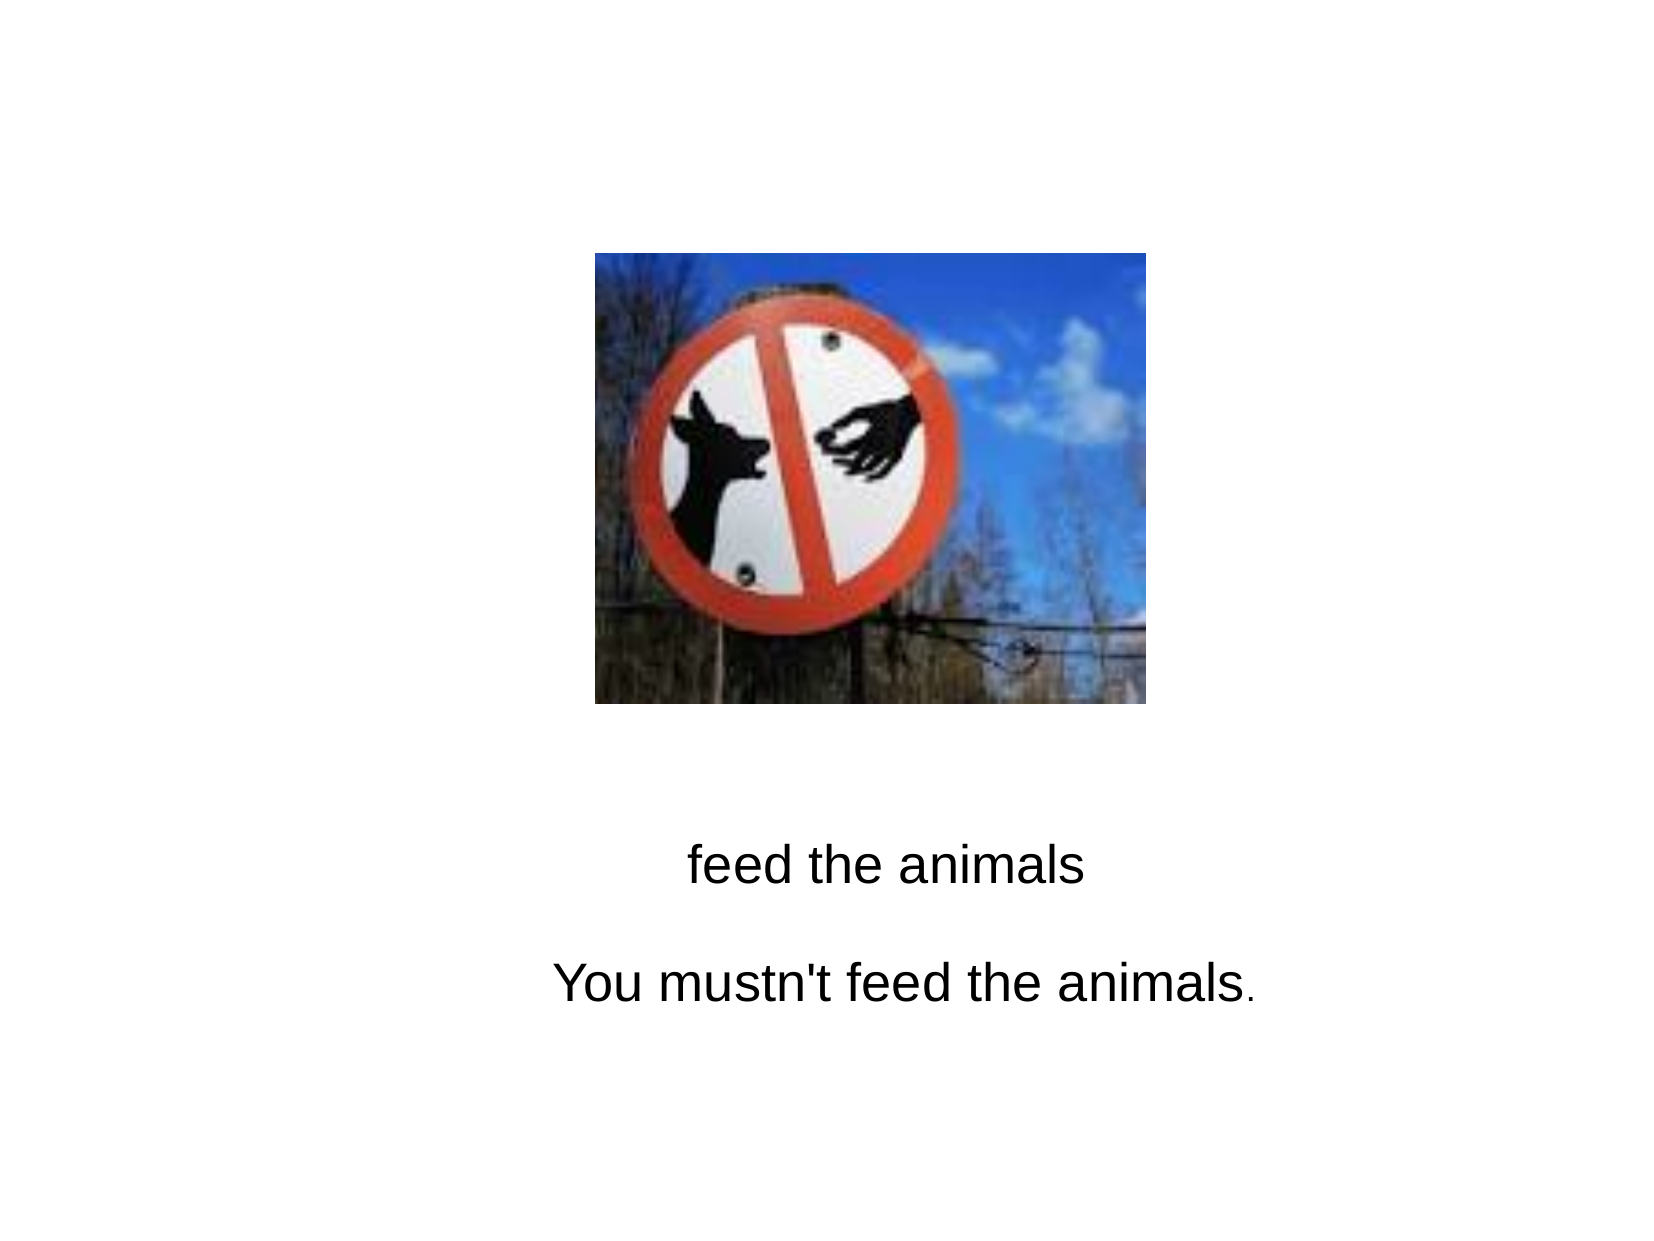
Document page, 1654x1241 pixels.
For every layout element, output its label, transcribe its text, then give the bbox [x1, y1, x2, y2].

text_box feed the animals [673, 826, 1101, 903]
text_box You mustn't feed the animals. [537, 944, 1270, 1021]
picture [595, 253, 1146, 704]
